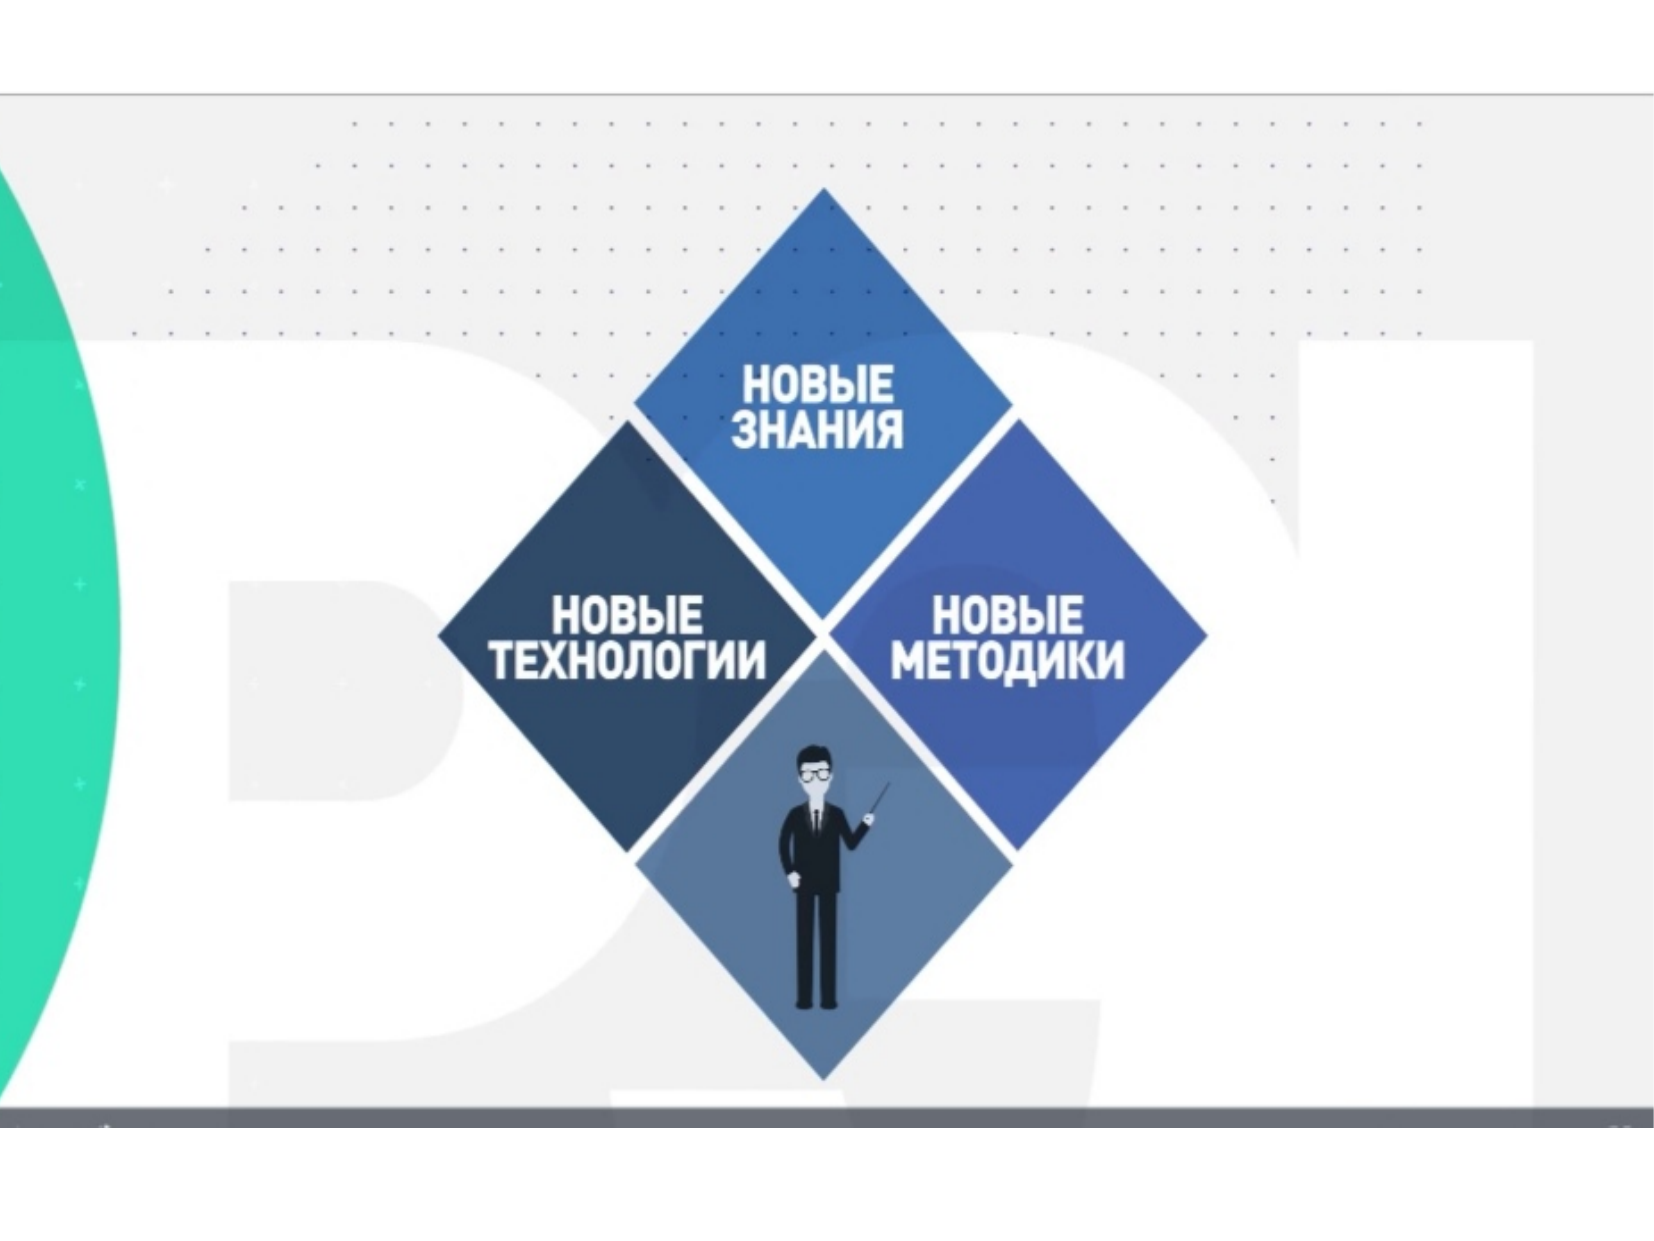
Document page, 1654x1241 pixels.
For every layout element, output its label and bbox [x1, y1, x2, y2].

picture [0, 88, 1654, 1129]
